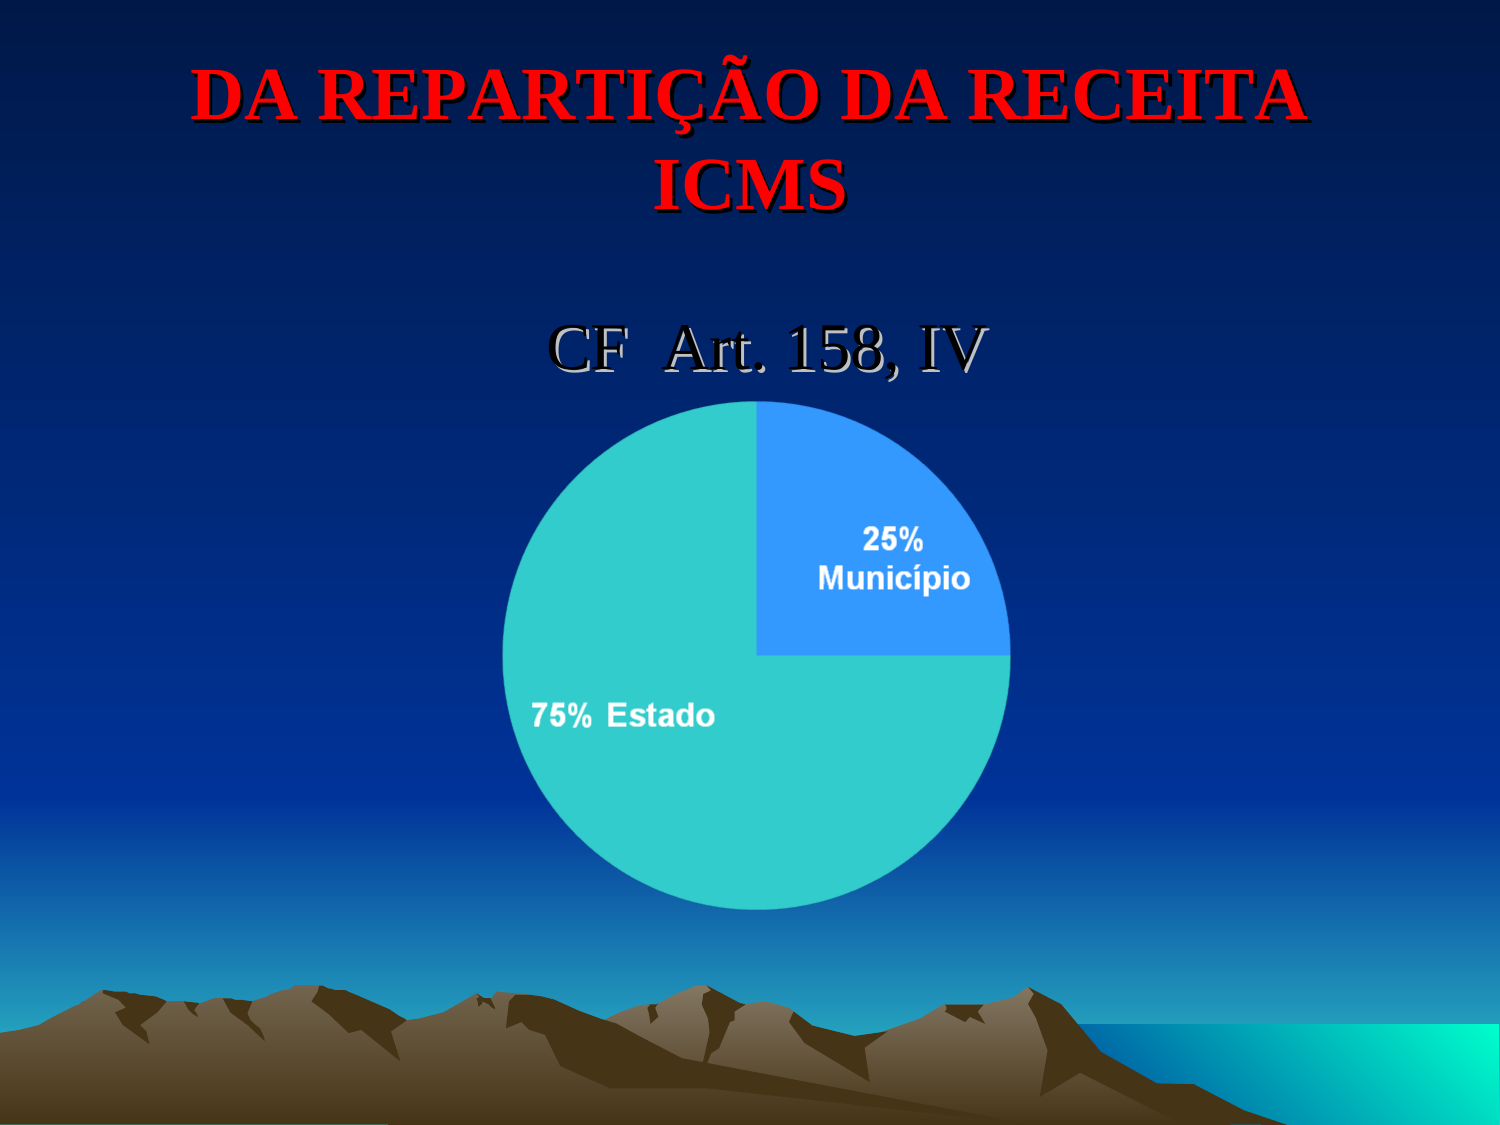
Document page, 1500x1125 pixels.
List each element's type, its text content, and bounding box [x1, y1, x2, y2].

text_box CF Art. 158, IV [117, 199, 1418, 985]
picture [233, 338, 1279, 974]
text_box DA REPARTIÇÃO DA RECEITA ICMS [75, 37, 1426, 233]
